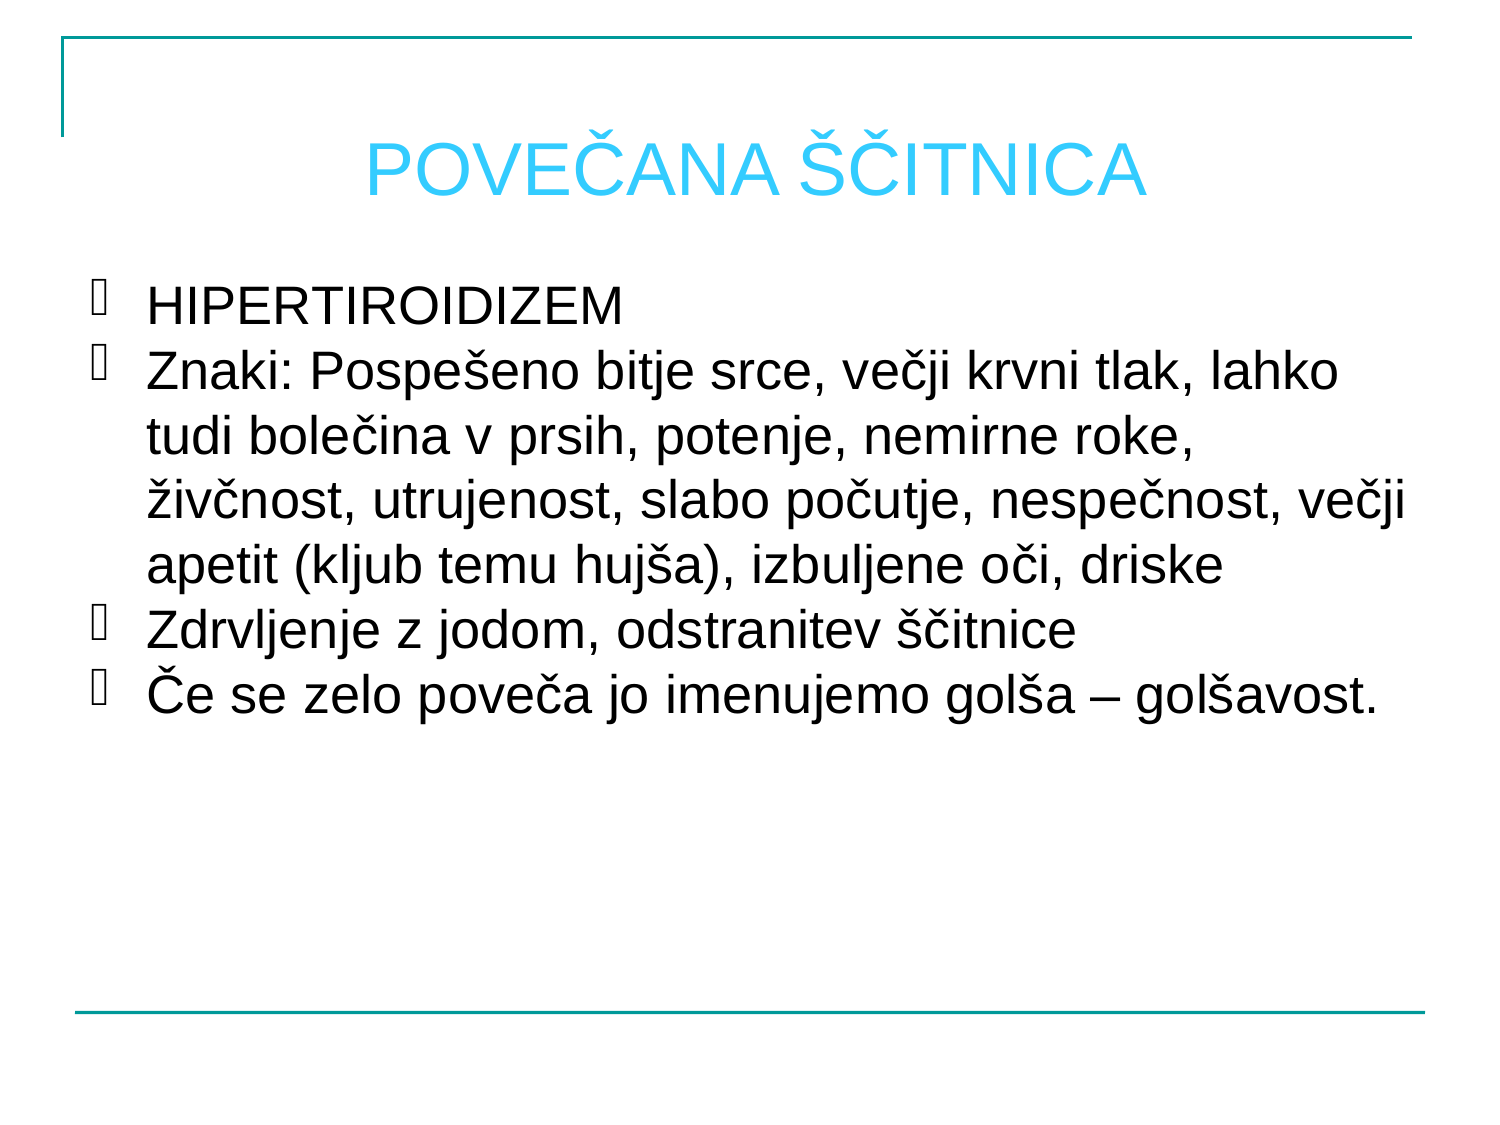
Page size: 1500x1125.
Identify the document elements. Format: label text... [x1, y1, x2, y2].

text_box POVEČANA ŠČITNICA [242, 113, 1270, 262]
list HIPERTIROIDIZEM Znaki: Pospešeno bitje srce, večji krvni tlak, lahko tudi bolečina v prsih, potenje, nemirne roke, živčnost, utrujenost, slabo počutje, nespečnost, večji apetit (kljub temu hujša), izbuljene oči, driske Zdrvljenje z jodom, odstranitev ščitnice Če se zelo poveča jo imenujemo golša – golšavost. [75, 262, 1425, 993]
